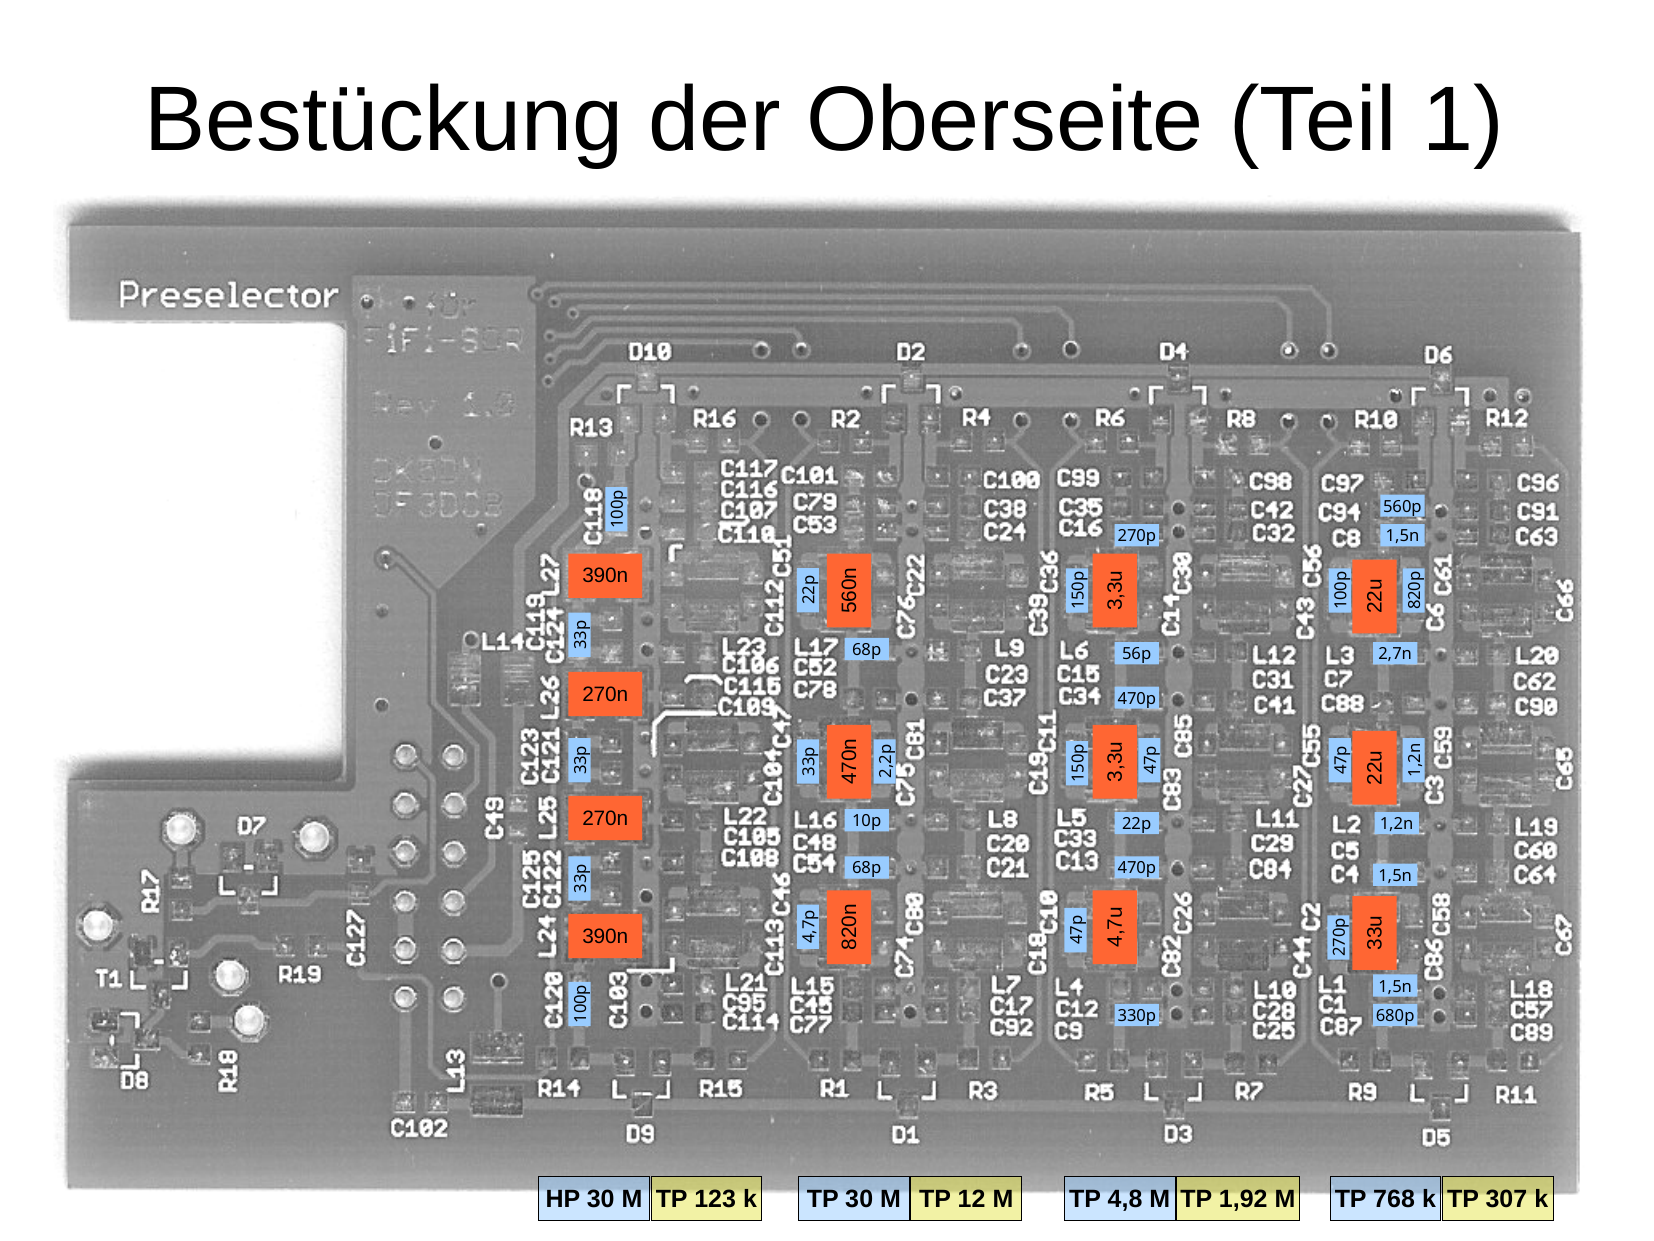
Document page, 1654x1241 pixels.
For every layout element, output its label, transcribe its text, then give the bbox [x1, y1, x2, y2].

text_box 270p [1327, 915, 1350, 960]
title Bestückung der Oberseite (Teil 1) [81, 14, 1570, 222]
text_box TP 768 k [1330, 1176, 1441, 1221]
text_box 1,5n [1373, 974, 1418, 997]
text_box 680p [1373, 1003, 1418, 1027]
text_box 33p [796, 739, 819, 784]
text_box 270n [568, 671, 643, 717]
text_box 820n [826, 890, 872, 965]
text_box 100p [568, 981, 591, 1027]
text_box 390n [568, 553, 643, 598]
text_box TP 123 k [651, 1176, 762, 1221]
text_box 470p [1114, 856, 1159, 879]
text_box 470n [826, 724, 872, 799]
text_box 2,7n [1373, 642, 1418, 665]
text_box 330p [1114, 1003, 1159, 1027]
text_box 68p [844, 856, 889, 879]
text_box 100p [1328, 568, 1351, 613]
text_box 1,2n [1402, 738, 1425, 783]
text_box TP 307 k [1442, 1176, 1554, 1221]
text_box 22u [1352, 559, 1397, 634]
text_box 4,7p [796, 904, 819, 949]
text_box 100p [605, 487, 628, 532]
text_box 33p [568, 856, 591, 901]
text_box 3,3u [1092, 553, 1137, 628]
text_box 47p [1064, 907, 1087, 953]
text_box 1,5n [1380, 524, 1425, 547]
text_box 4,7u [1092, 890, 1137, 965]
text_box TP 30 M [798, 1176, 910, 1221]
text_box TP 4,8 M [1064, 1176, 1176, 1221]
text_box 470p [1114, 686, 1159, 709]
text_box 270p [1114, 524, 1159, 547]
text_box HP 30 M [538, 1176, 650, 1221]
picture [52, 194, 1588, 1211]
text_box 10p [844, 809, 889, 832]
text_box 270n [568, 795, 643, 841]
text_box TP 12 M [910, 1176, 1022, 1221]
text_box 68p [844, 637, 889, 661]
text_box 47p [1328, 738, 1351, 783]
text_box 47p [1138, 738, 1161, 783]
text_box 22p [796, 568, 819, 613]
text_box 33u [1352, 896, 1397, 970]
text_box 150p [1065, 741, 1089, 786]
text_box 22p [1114, 812, 1159, 835]
text_box 390n [568, 913, 643, 959]
text_box 820p [1402, 568, 1425, 613]
text_box 150p [1065, 568, 1089, 613]
text_box 56p [1114, 642, 1159, 665]
text_box 33p [568, 738, 591, 783]
text_box 560n [826, 553, 872, 628]
text_box 1,5n [1373, 863, 1418, 886]
text_box 3,3u [1092, 724, 1137, 799]
text_box 560p [1380, 494, 1425, 517]
text_box 1,2n [1374, 812, 1419, 835]
text_box 2,2p [873, 739, 896, 784]
text_box 22u [1352, 730, 1397, 805]
text_box TP 1,92 M [1176, 1176, 1300, 1221]
text_box 33p [568, 612, 591, 657]
